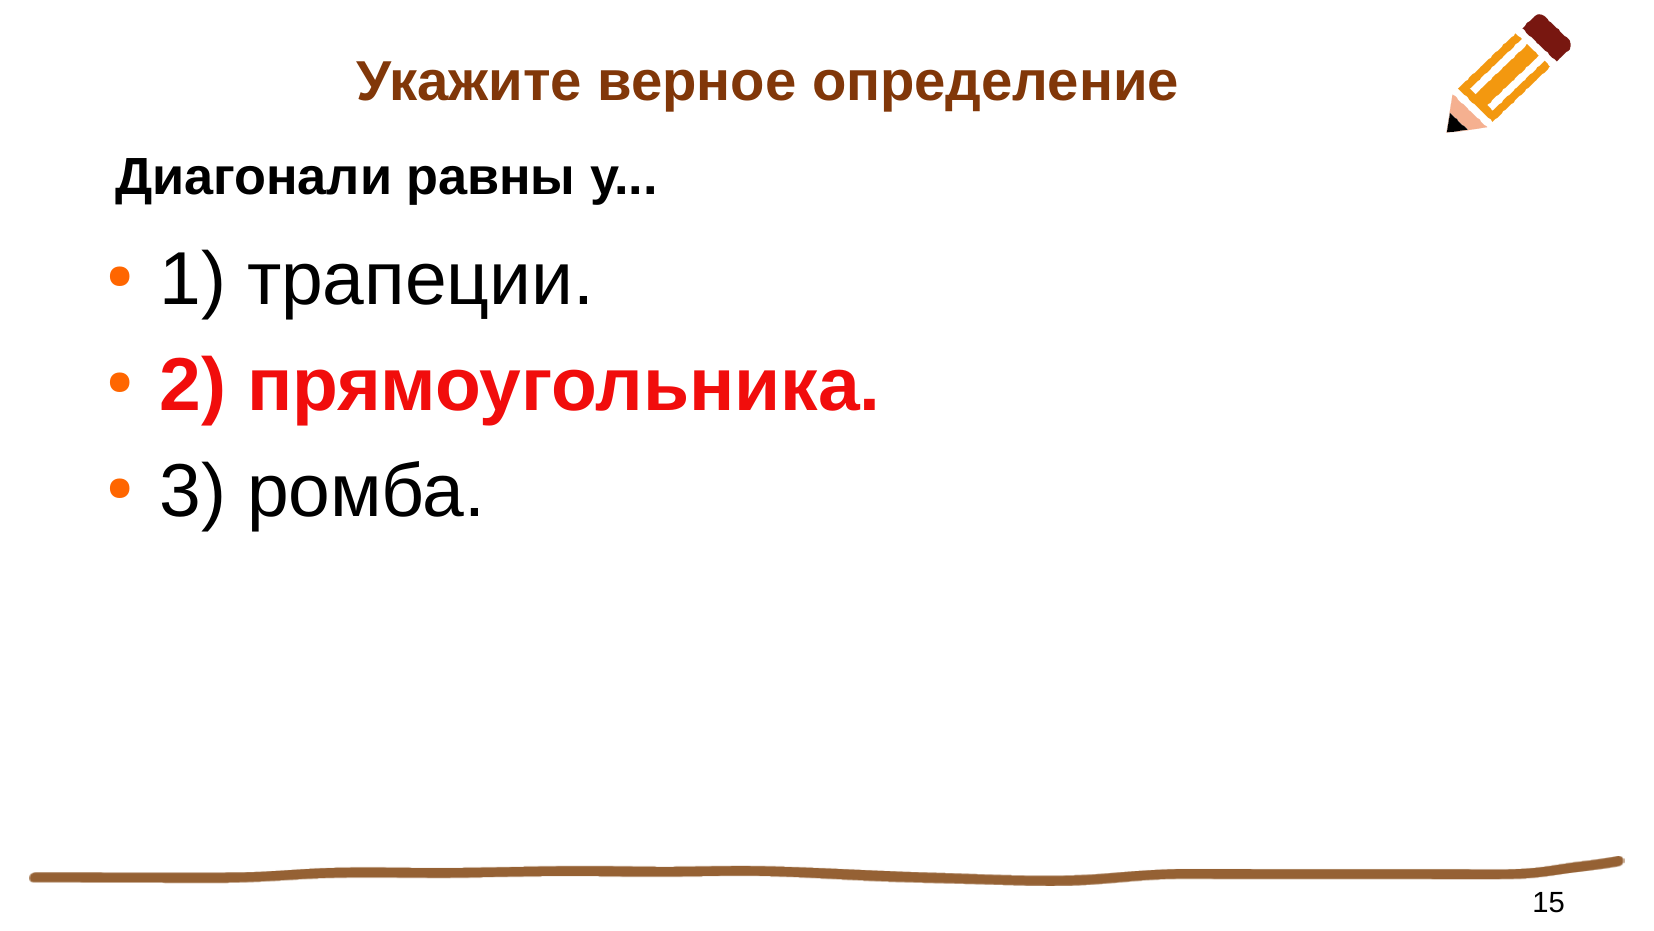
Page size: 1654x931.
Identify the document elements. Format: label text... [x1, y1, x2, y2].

picture [1446, 14, 1571, 133]
picture [29, 856, 1625, 886]
title Укажите верное определение [88, 29, 1447, 133]
list 1) трапеции. 2) прямоугольника. 3) ромба. [88, 236, 1566, 857]
list Диагонали равны у... [88, 147, 1004, 207]
